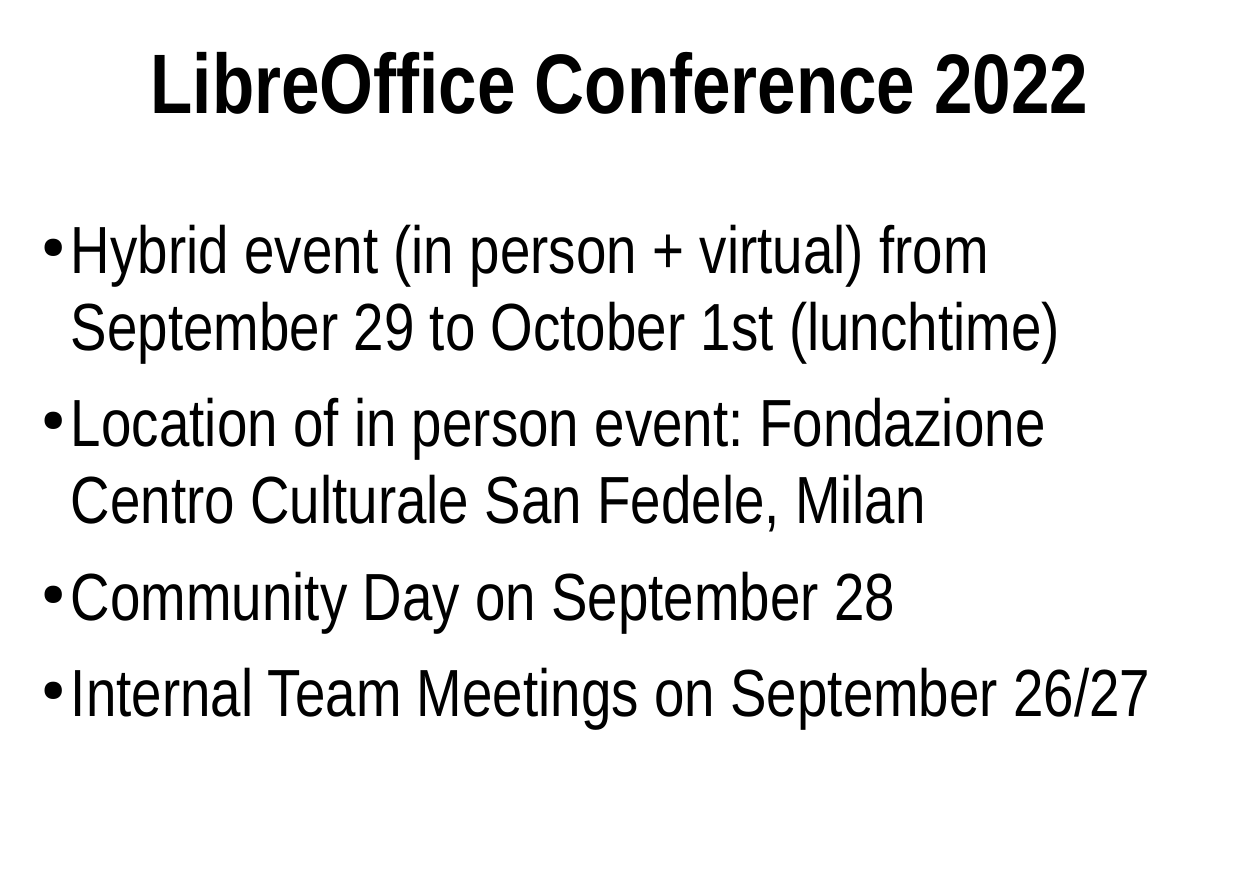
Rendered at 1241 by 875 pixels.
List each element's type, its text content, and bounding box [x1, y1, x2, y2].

list Hybrid event (in person + virtual) from September 29 to October 1st (lunchtime) Location of in person event: Fondazione Centro Culturale San Fedele, Milan Community Day on September 28 Internal Team Meetings on September 26/27 [11, 210, 1229, 863]
title LibreOffice Conference 2022 [11, 12, 1229, 155]
